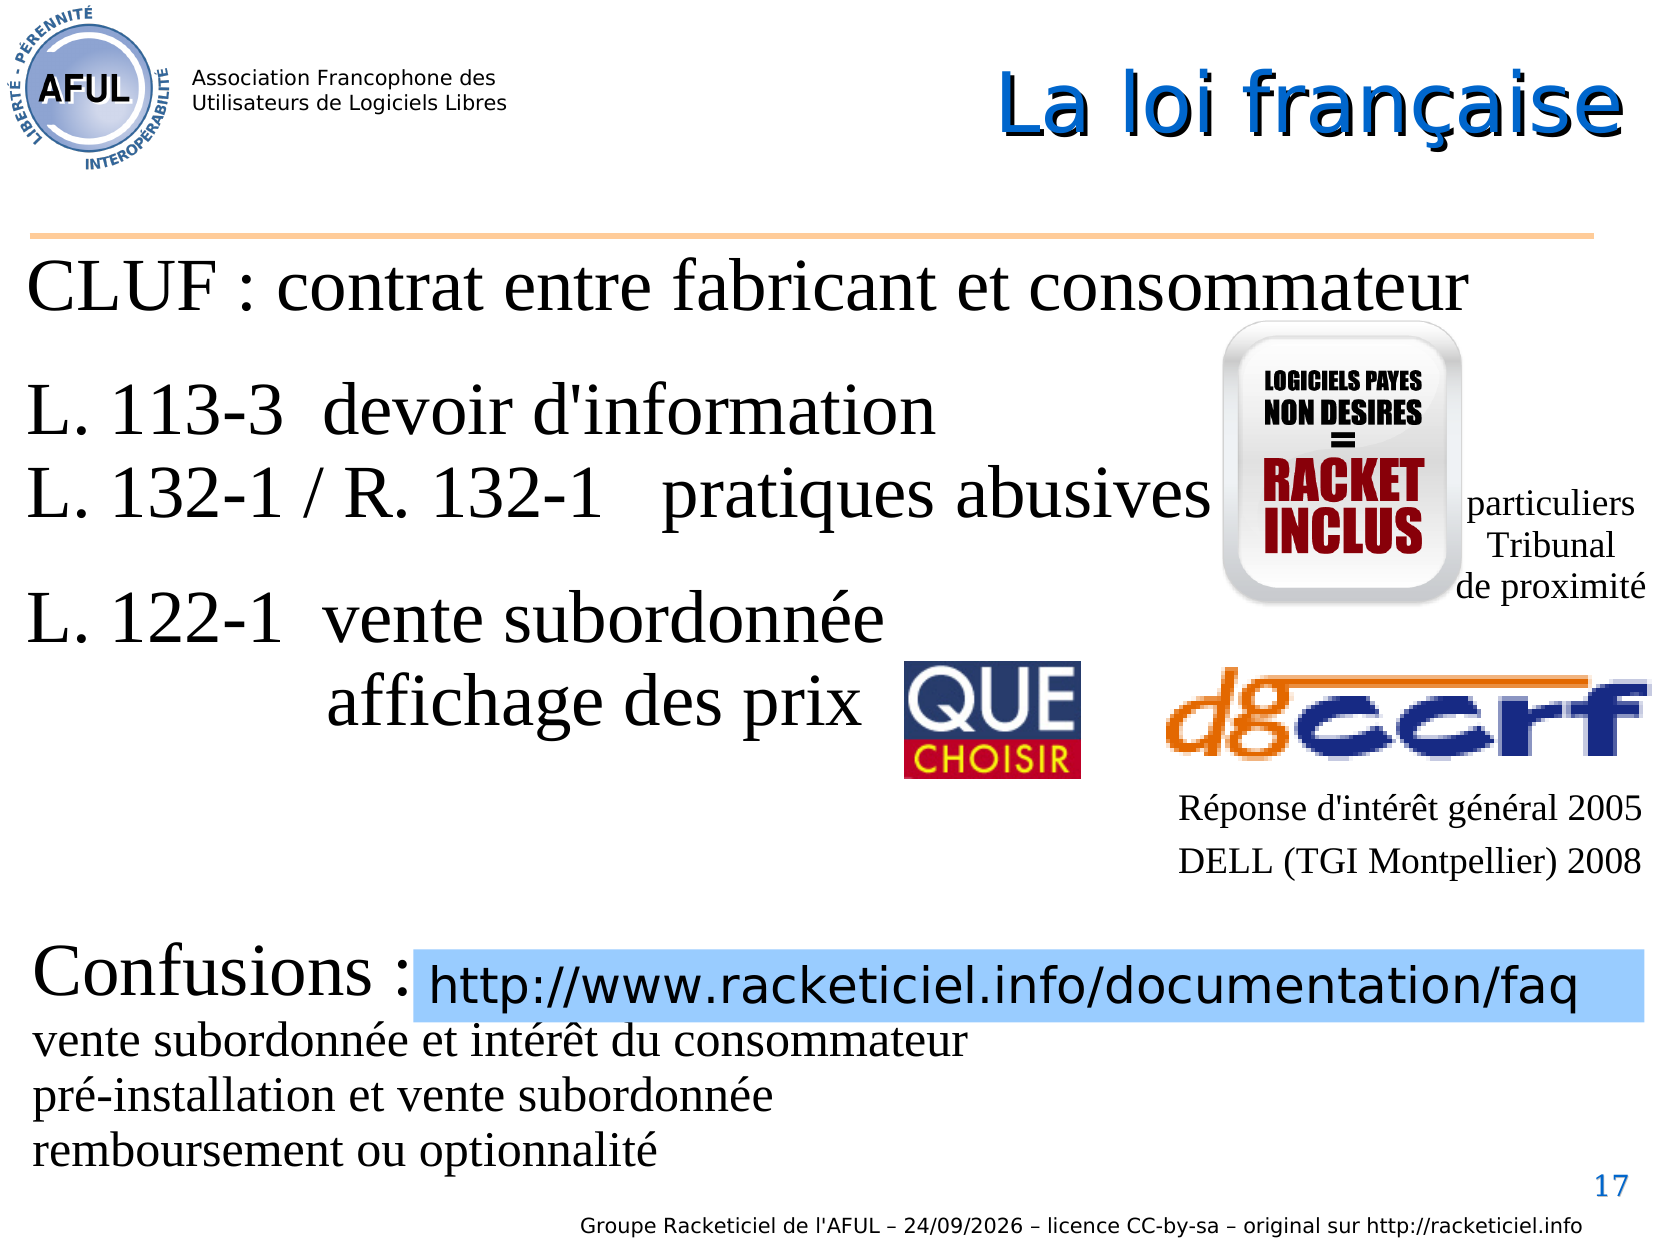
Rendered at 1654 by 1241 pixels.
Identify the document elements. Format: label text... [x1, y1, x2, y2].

text_box DELL (TGI Montpellier) 2008 [1163, 832, 1654, 894]
text_box http://www.racketiciel.info/documentation/faq [413, 949, 1645, 1023]
title La loi française [501, 7, 1625, 200]
text_box CLUF : contrat entre fabricant et consommateur L. 113-3 devoir d'information L. 132-1 / R. 132-1 pratiques abusives L. 122-1 vente subordonnée affichage des prix [11, 236, 1486, 796]
picture [0, 0, 178, 178]
text_box Confusions : vente subordonnée et intérêt du consommateur pré-installation et vente subordonnée remboursement ou optionnalité [17, 921, 984, 1209]
picture [904, 661, 1081, 779]
picture [1162, 667, 1652, 761]
text_box particuliers Tribunal de proximité [1440, 474, 1654, 626]
text_box Réponse d'intérêt général 2005 [1163, 779, 1654, 832]
